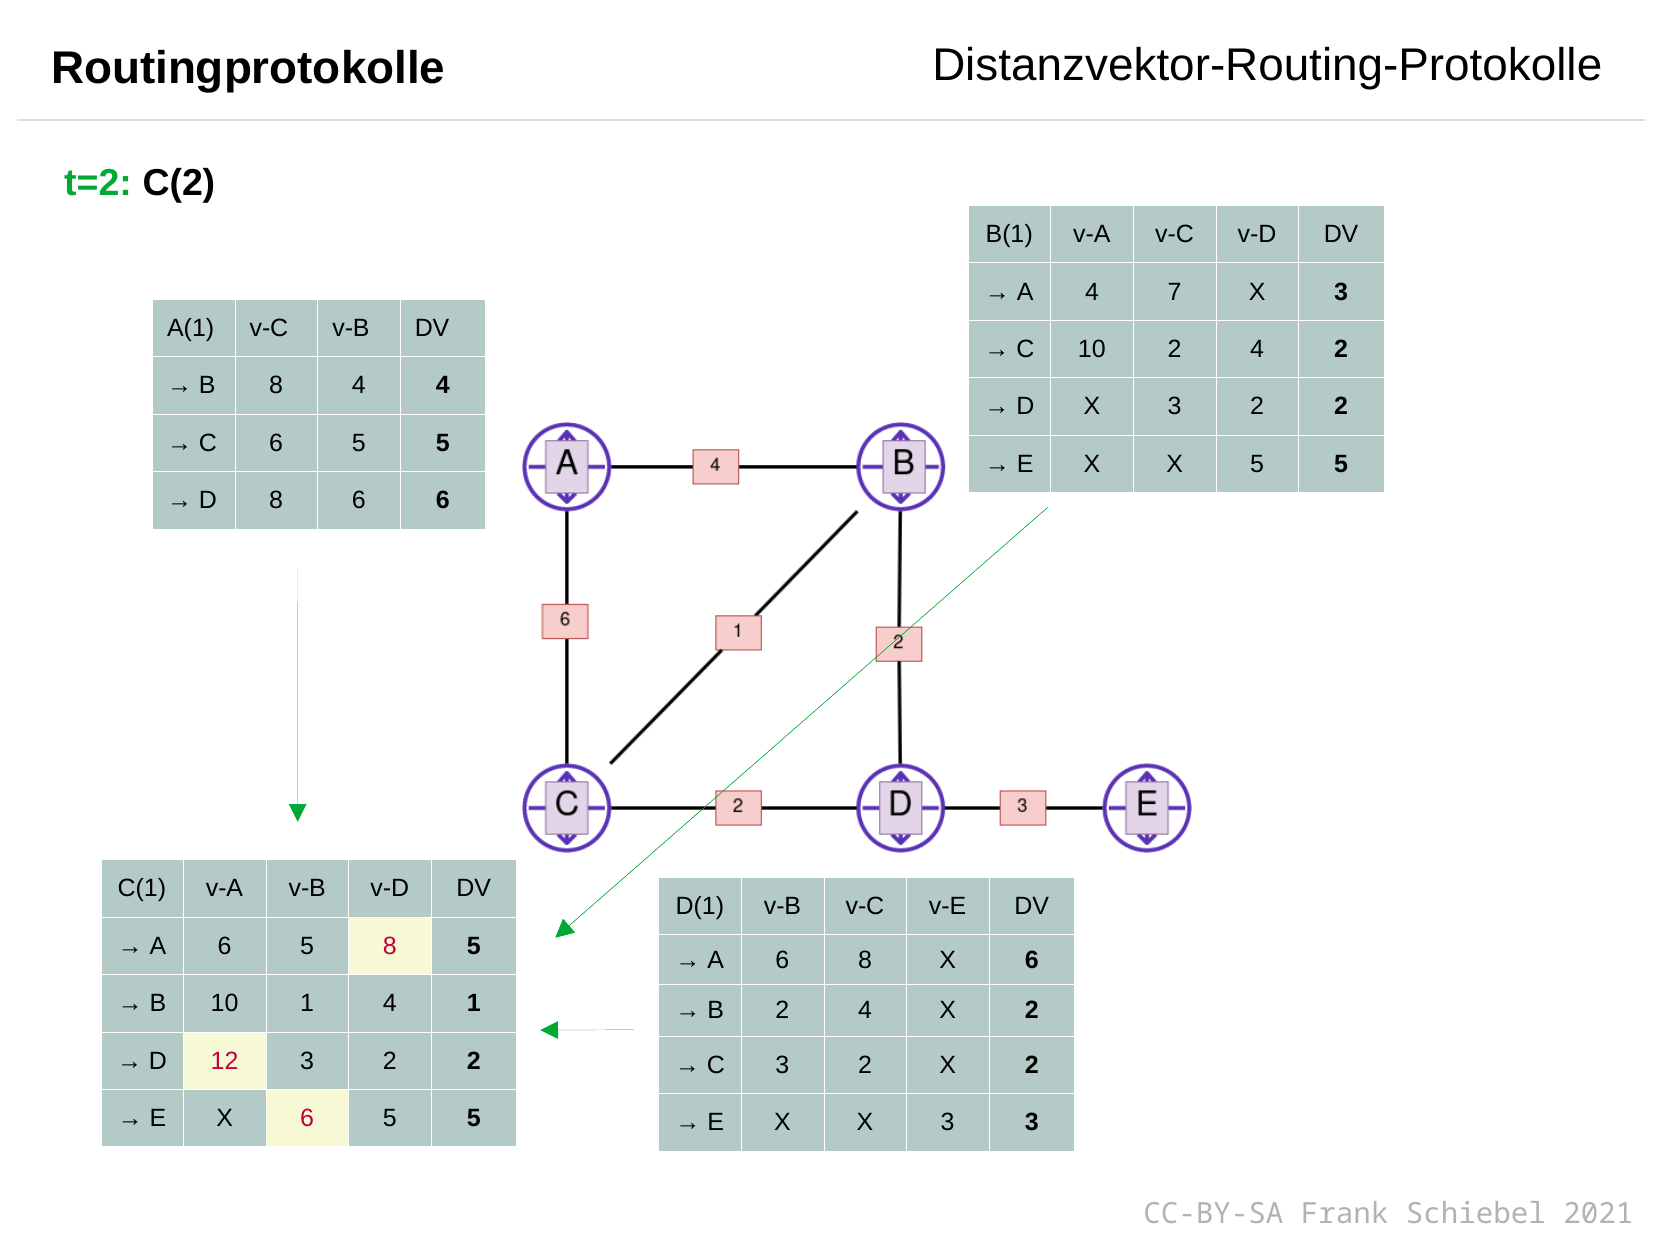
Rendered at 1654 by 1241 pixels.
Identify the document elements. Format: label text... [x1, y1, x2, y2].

table_cell → B [153, 357, 235, 414]
table_cell 5 [267, 918, 348, 974]
table_cell 8 [236, 357, 317, 414]
table_cell X [907, 935, 989, 984]
table_cell → D [969, 378, 1050, 435]
table_cell → E [659, 1094, 741, 1151]
table_cell 2 [825, 1037, 906, 1093]
table_cell 7 [1134, 263, 1216, 320]
table_header v-B [742, 878, 824, 934]
table_header v-A [184, 860, 266, 917]
text_box Distanzvektor-Routing-Protokolle [904, 31, 1618, 98]
table_header v-C [825, 878, 906, 934]
table_cell 5 [401, 415, 485, 471]
table_cell 3 [267, 1033, 348, 1089]
table_cell → A [659, 935, 741, 984]
table_header A(1) [153, 300, 235, 356]
table_cell → B [659, 985, 741, 1036]
table_cell 2 [742, 985, 824, 1036]
table_cell 4 [1217, 321, 1298, 377]
table_cell 2 [1217, 378, 1298, 435]
table_cell → B [102, 975, 183, 1032]
table_cell 6 [184, 918, 266, 974]
table_cell → D [153, 472, 235, 529]
table_cell 6 [236, 415, 317, 471]
table_cell X [184, 1090, 266, 1146]
table_cell 3 [907, 1094, 989, 1151]
table_header v-D [349, 860, 431, 917]
table_cell 2 [349, 1033, 431, 1089]
table_cell X [1134, 436, 1216, 492]
table_cell X [742, 1094, 824, 1151]
table_cell 2 [990, 985, 1074, 1036]
table_cell 2 [432, 1033, 516, 1089]
table_cell 5 [1217, 436, 1298, 492]
table_cell → E [969, 436, 1050, 492]
table_cell X [907, 985, 989, 1036]
table_cell 6 [401, 472, 485, 529]
table_cell X [1217, 263, 1298, 320]
table_cell 4 [401, 357, 485, 414]
table_cell → A [102, 918, 183, 974]
text_box t=2: C(2) [49, 153, 1554, 260]
table_header v-E [907, 878, 989, 934]
table_cell 5 [432, 918, 516, 974]
table_cell 2 [1134, 321, 1216, 377]
table_cell 2 [1299, 321, 1384, 377]
table_cell X [1051, 378, 1133, 435]
table_header D(1) [659, 878, 741, 934]
table_cell 4 [825, 985, 906, 1036]
table_cell X [1051, 436, 1133, 492]
table_cell 5 [318, 415, 400, 471]
table_cell 10 [1051, 321, 1133, 377]
table_cell 4 [318, 357, 400, 414]
table_cell → D [102, 1033, 183, 1089]
table_cell 6 [267, 1090, 348, 1146]
picture [522, 422, 1192, 853]
table_cell 5 [432, 1090, 516, 1146]
table_header v-B [318, 300, 400, 356]
table_cell 8 [825, 935, 906, 984]
table_cell 3 [990, 1094, 1074, 1151]
table_cell 8 [236, 472, 317, 529]
table_cell 4 [1051, 263, 1133, 320]
table_cell 8 [349, 918, 431, 974]
table_cell → C [969, 321, 1050, 377]
table_cell → C [659, 1037, 741, 1093]
table_header DV [432, 860, 516, 917]
table_header v-B [267, 860, 348, 917]
table_cell 3 [1299, 263, 1384, 320]
table_cell X [825, 1094, 906, 1151]
table_cell → E [102, 1090, 183, 1146]
table_cell 2 [1299, 378, 1384, 435]
table_cell 3 [1134, 378, 1216, 435]
table_cell 2 [990, 1037, 1074, 1093]
table_header C(1) [102, 860, 183, 917]
table_cell 12 [184, 1033, 266, 1089]
table_cell 5 [349, 1090, 431, 1146]
table_cell 6 [742, 935, 824, 984]
table_cell X [907, 1037, 989, 1093]
table_cell 10 [184, 975, 266, 1032]
table_cell 1 [432, 975, 516, 1032]
table_header v-C [236, 300, 317, 356]
table_cell 3 [742, 1037, 824, 1093]
table_header DV [401, 300, 485, 356]
table_cell 6 [318, 472, 400, 529]
table_cell 1 [267, 975, 348, 1032]
table_header DV [990, 878, 1074, 934]
table_cell → C [153, 415, 235, 471]
text_box Routingprotokolle [36, 35, 550, 102]
table_cell 4 [349, 975, 431, 1032]
table_cell → A [969, 263, 1050, 320]
table_cell 5 [1299, 436, 1384, 492]
table_cell 6 [990, 935, 1074, 984]
